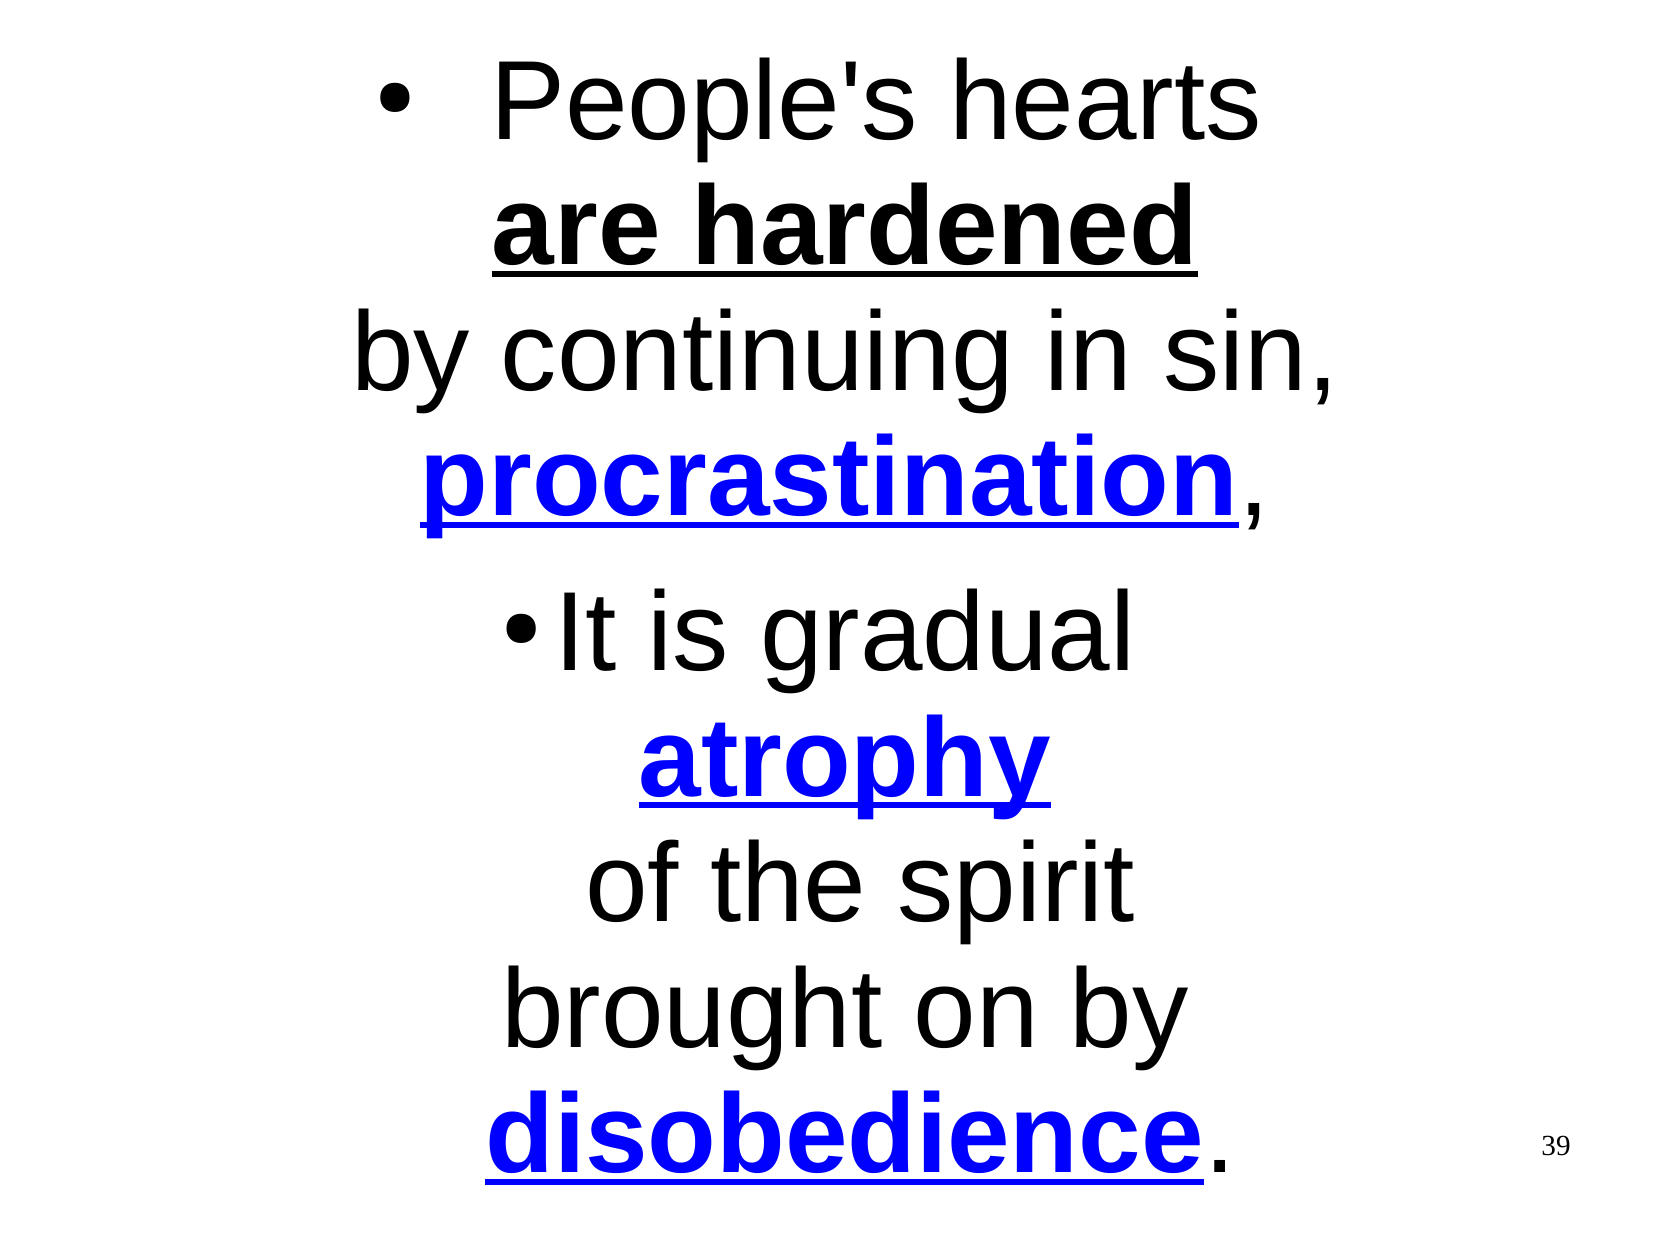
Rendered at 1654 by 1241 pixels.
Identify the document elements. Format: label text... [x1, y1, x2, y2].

list People's hearts are hardened by continuing in sin, procrastination, It is gradual atrophy of the spirit brought on by disobedience. [37, 37, 1613, 1201]
